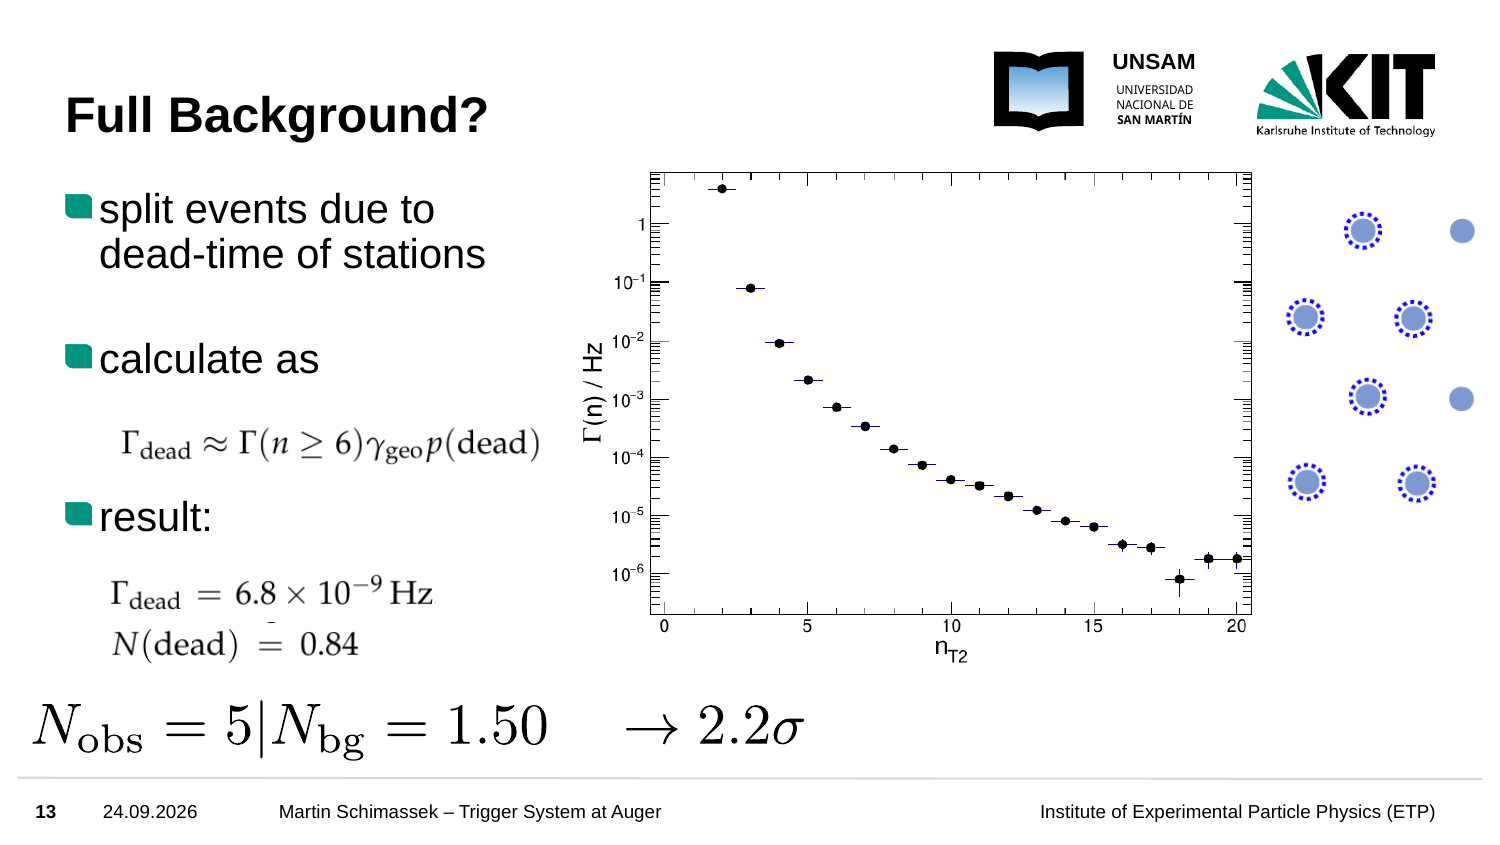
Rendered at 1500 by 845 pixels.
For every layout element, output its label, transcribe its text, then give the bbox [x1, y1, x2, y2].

picture [1257, 54, 1435, 137]
picture [1275, 182, 1486, 526]
picture [108, 568, 436, 616]
slide_number <number> [35, 778, 89, 844]
title Full Background? [64, 48, 1192, 144]
picture [575, 150, 1265, 673]
picture [108, 410, 547, 476]
picture [105, 622, 361, 666]
slide_number 01.11.2021 [102, 778, 272, 844]
list split events due to dead-time of stations calculate as result: [65, 187, 736, 700]
picture [30, 700, 805, 761]
